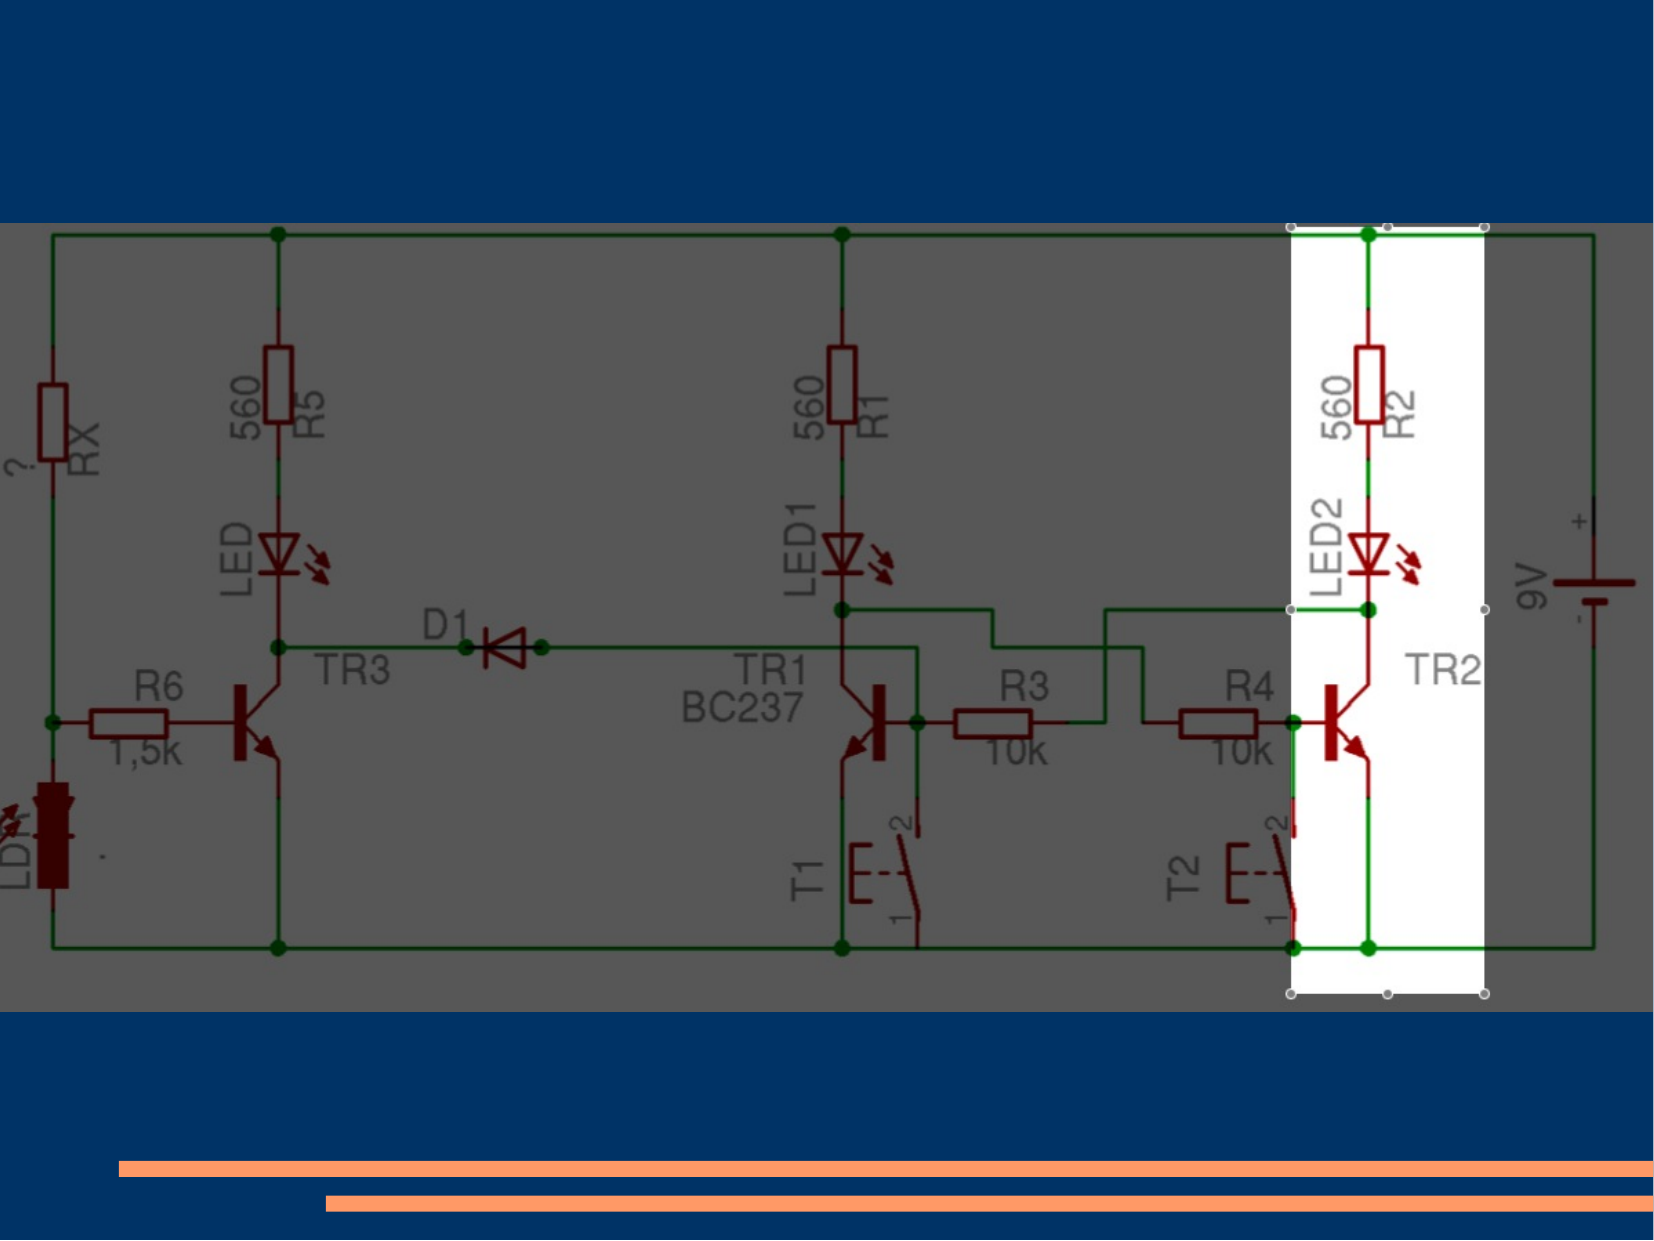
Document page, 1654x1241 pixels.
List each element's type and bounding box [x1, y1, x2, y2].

picture [0, 223, 1653, 1012]
